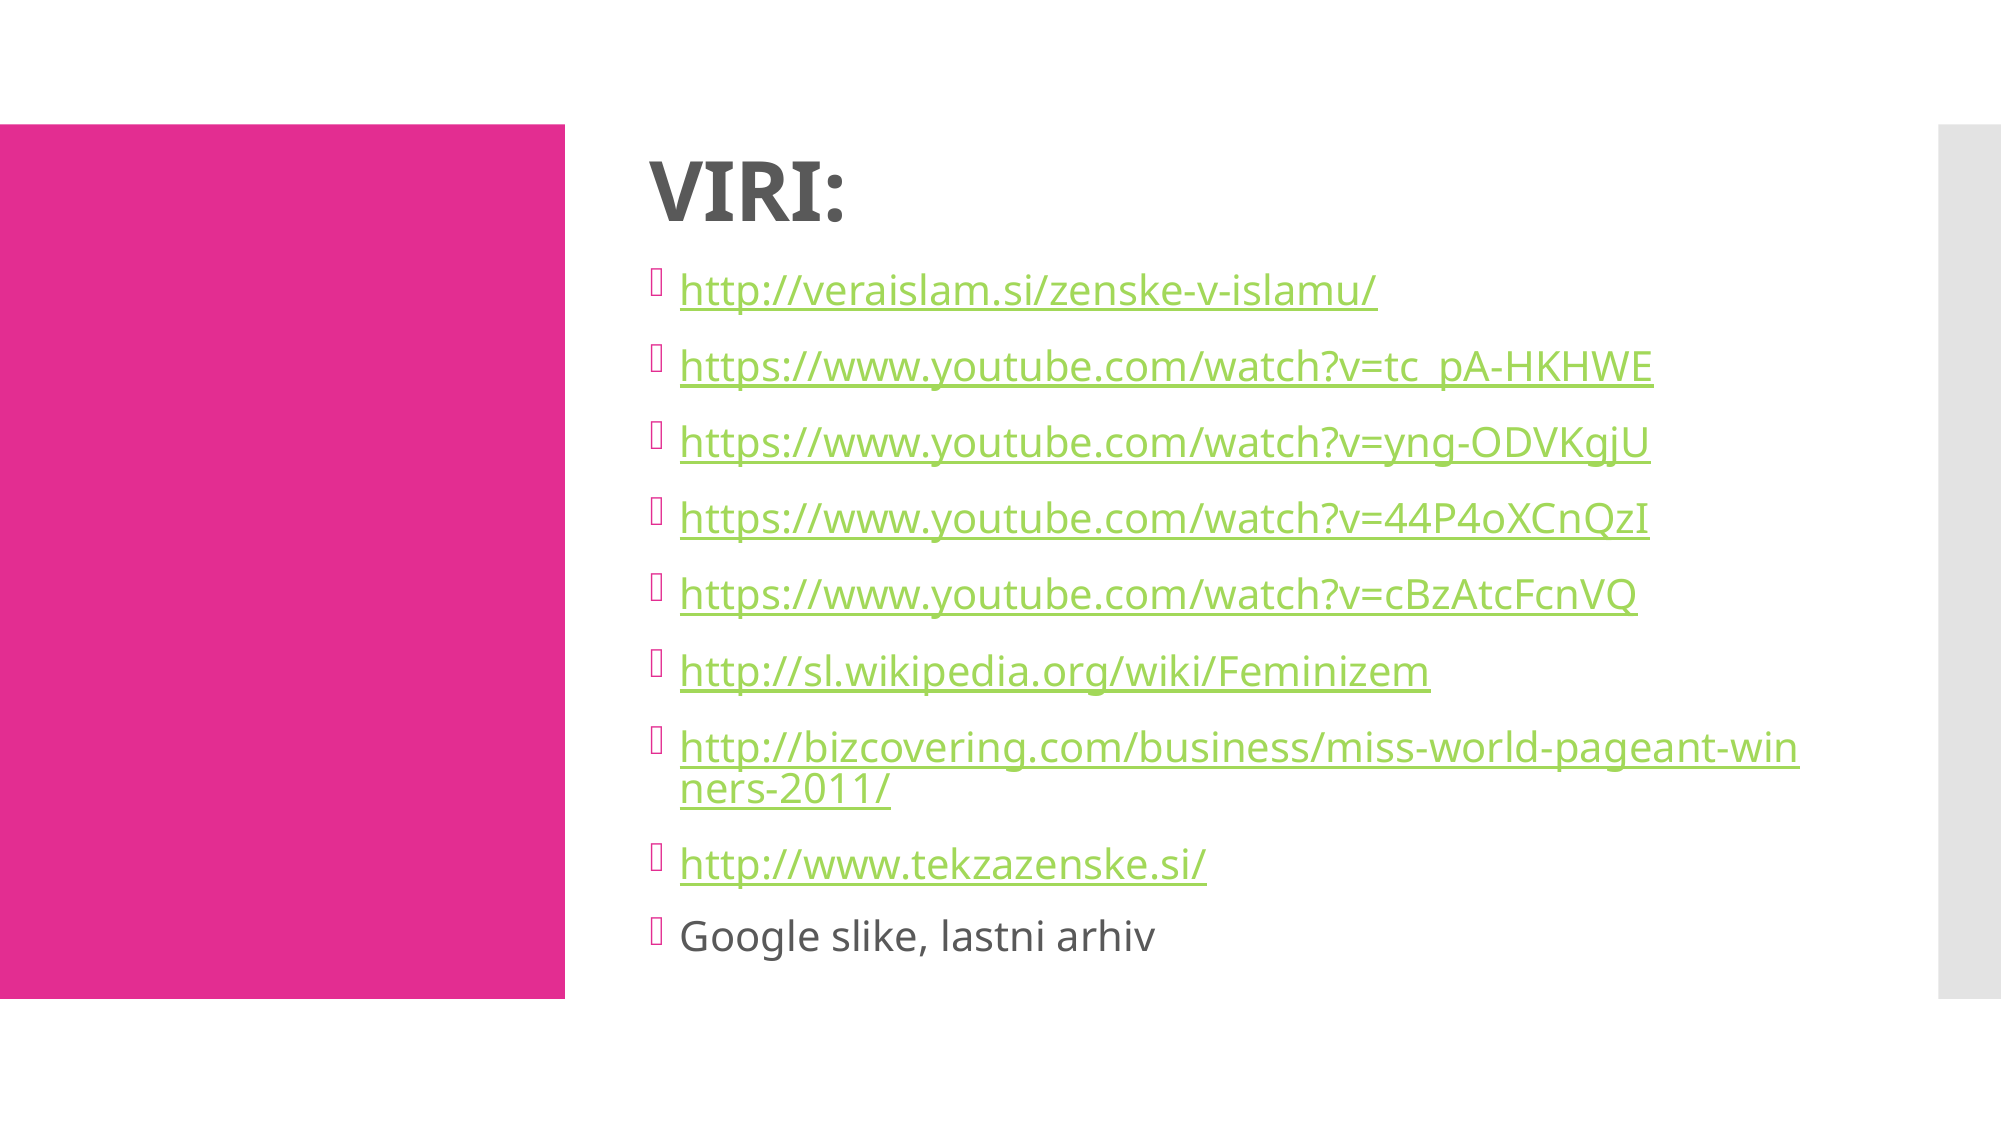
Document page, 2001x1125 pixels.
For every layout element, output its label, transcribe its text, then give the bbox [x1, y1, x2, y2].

list VIRI: http://veraislam.si/zenske-v-islamu/ https://www.youtube.com/watch?v=tc_pA-HKHWE https://www.youtube.com/watch?v=yng-ODVKgjU https://www.youtube.com/watch?v=44P4oXCnQzI https://www.youtube.com/watch?v=cBzAtcFcnVQ http://sl.wikipedia.org/wiki/Feminizem http://bizcovering.com/business/miss-world-pageant-winners-2011/ http://www.tekzazenske.si/ Google slike, lastni arhiv [634, 141, 1835, 982]
